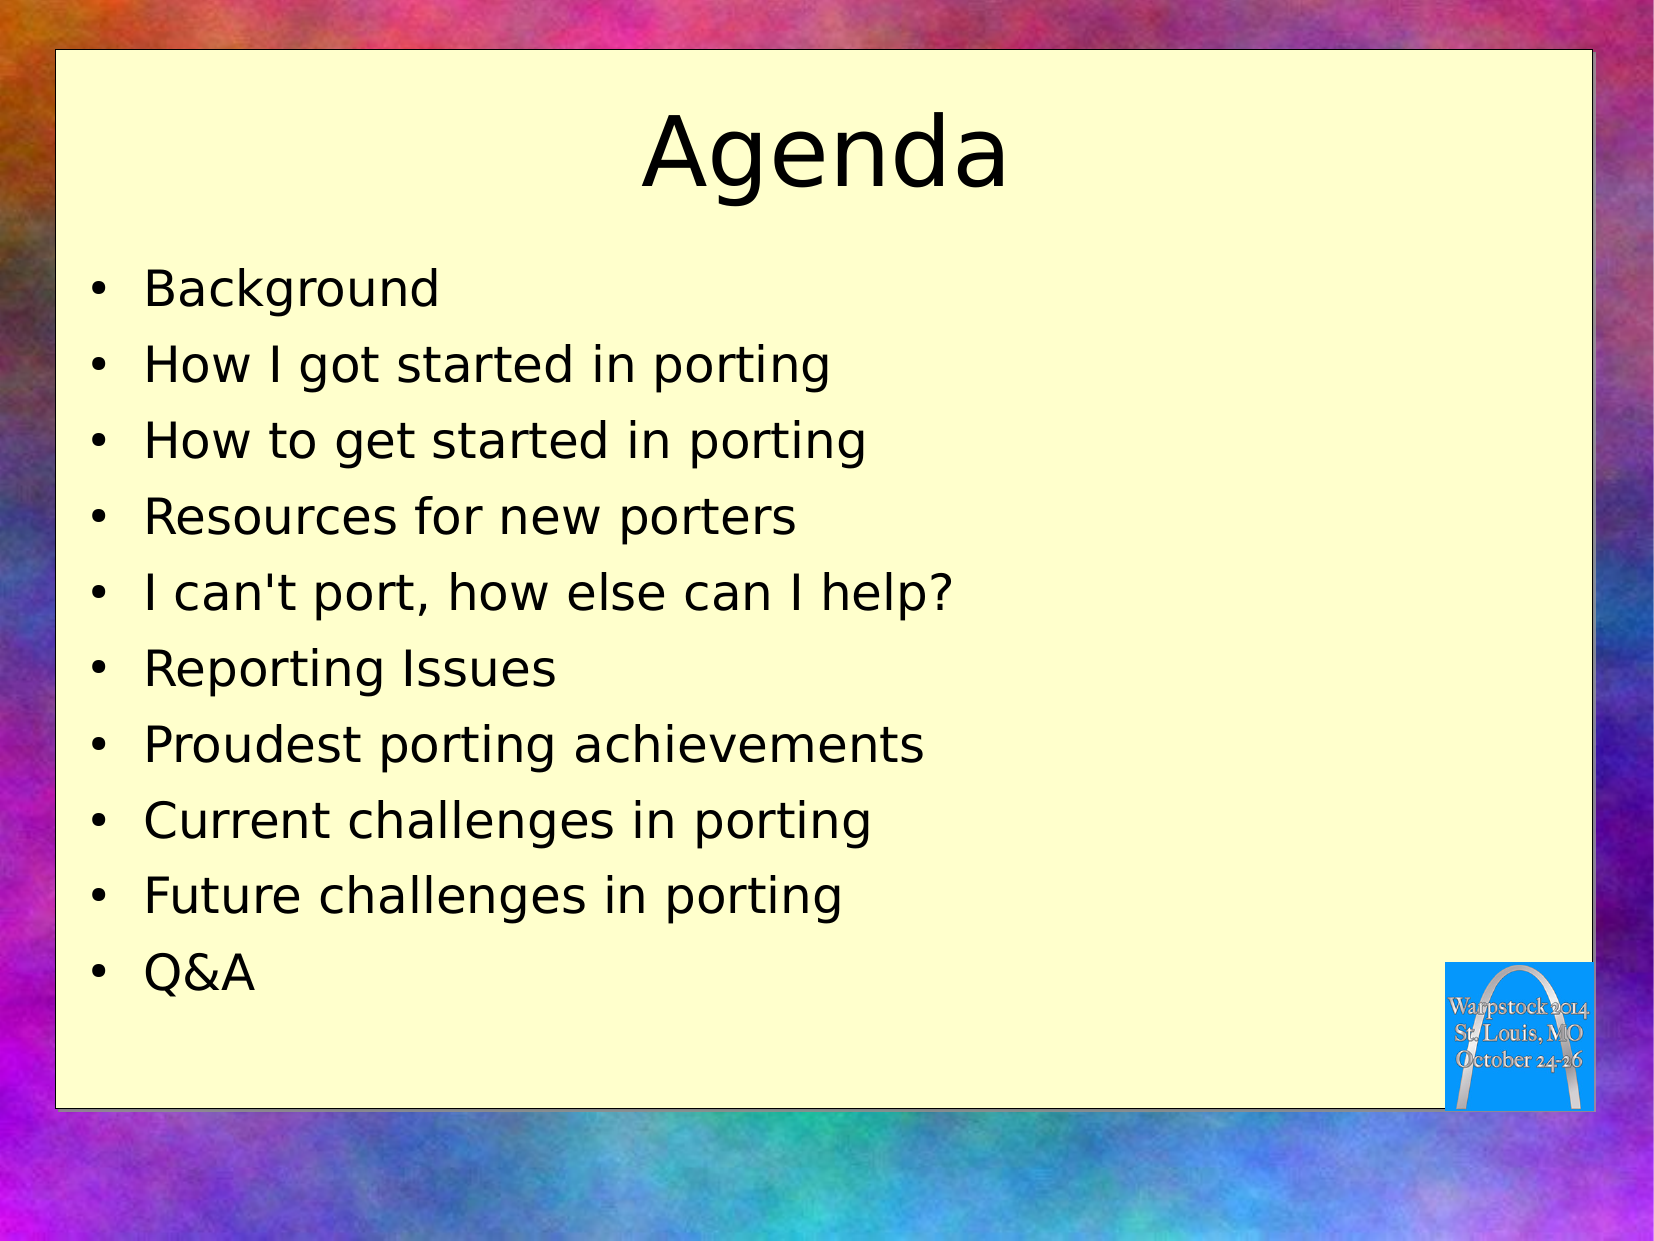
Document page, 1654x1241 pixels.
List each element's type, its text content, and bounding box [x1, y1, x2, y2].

list Background How I got started in porting How to get started in porting Resources for new porters I can't port, how else can I help? Reporting Issues Proudest porting achievements Current challenges in porting Future challenges in porting Q&A [72, 259, 1561, 1005]
picture [0, 0, 1654, 1241]
title Agenda [82, 49, 1571, 257]
